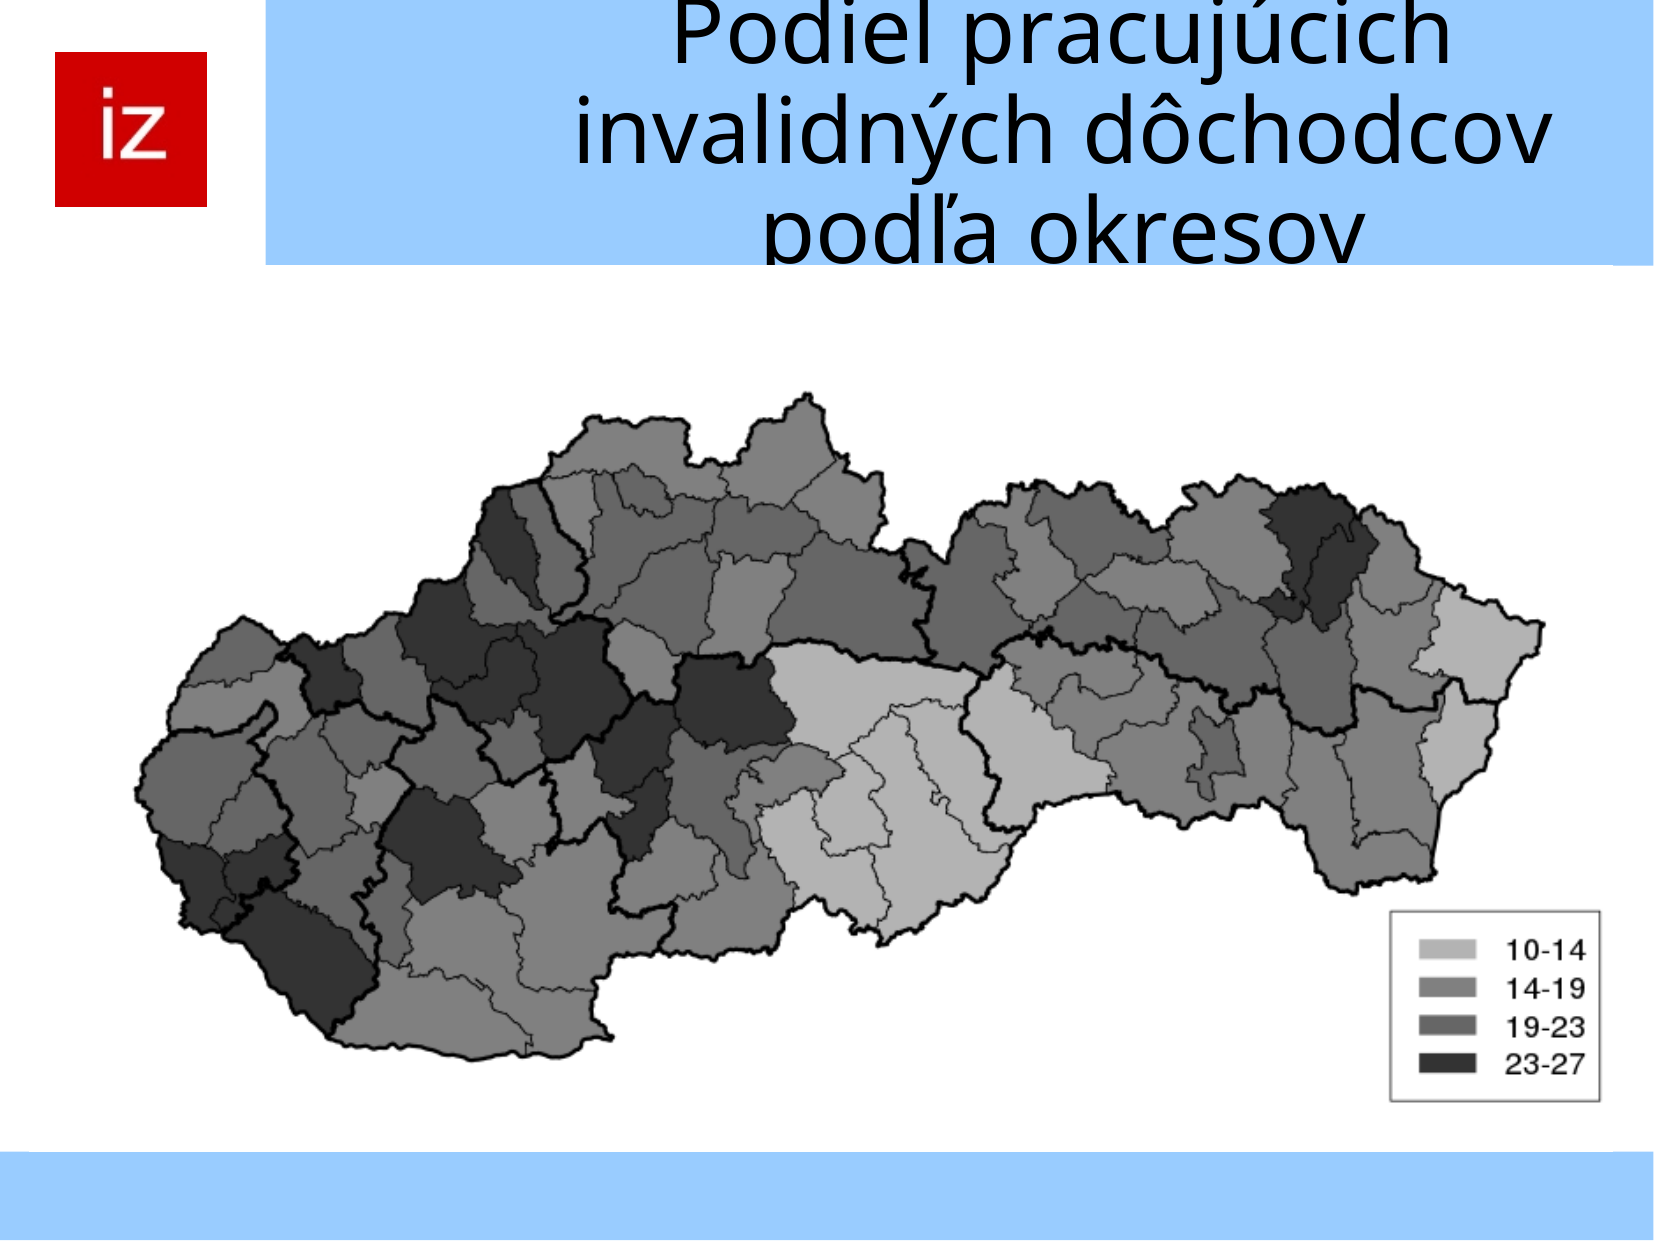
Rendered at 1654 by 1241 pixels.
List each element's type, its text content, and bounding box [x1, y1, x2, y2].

title Podiel pracujúcich invalidných dôchodcov podľa okresov [561, 1, 1565, 29]
title Podiel pracujúcich invalidných dôchodcov podľa okresov [561, 236, 1565, 265]
picture [29, 265, 1613, 1152]
title [561, 29, 1565, 236]
picture [55, 52, 207, 207]
